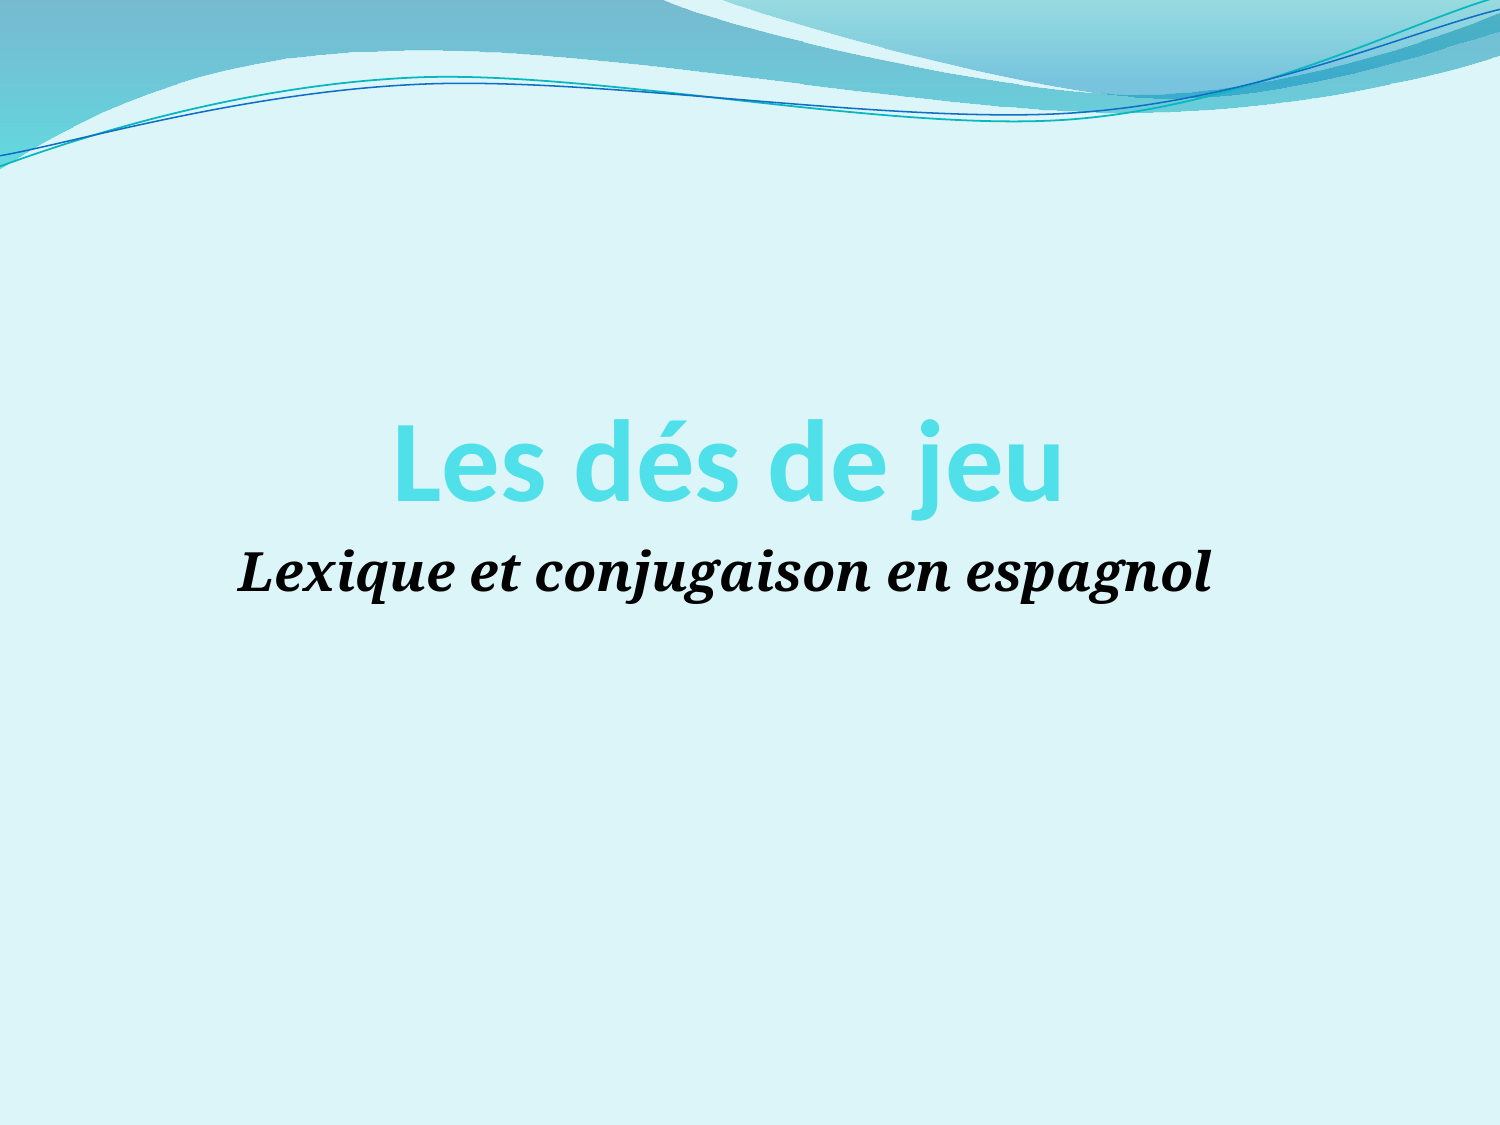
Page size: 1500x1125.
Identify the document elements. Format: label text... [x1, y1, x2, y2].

title Les dés de jeu [87, 224, 1376, 525]
subtitle Lexique et conjugaison en espagnol [87, 529, 1376, 818]
